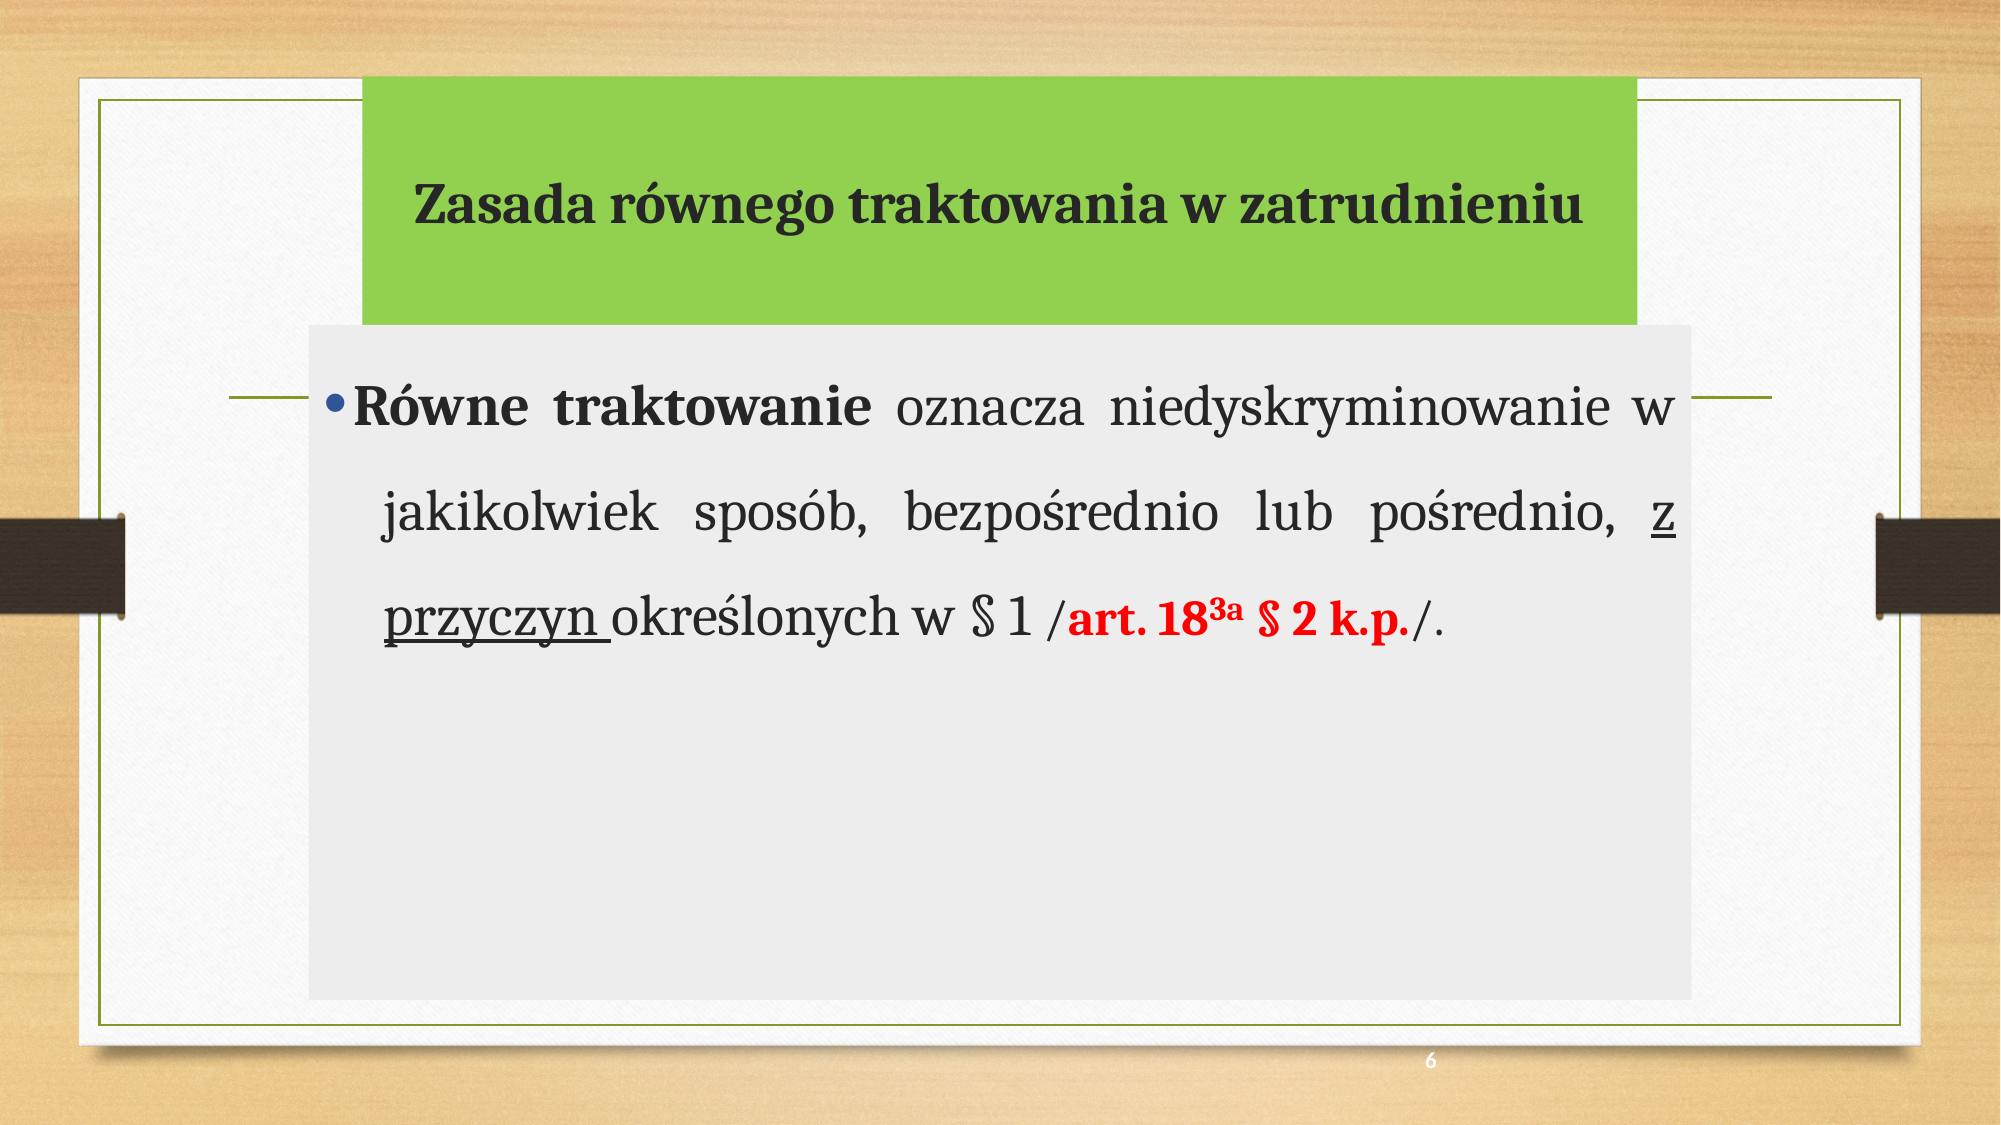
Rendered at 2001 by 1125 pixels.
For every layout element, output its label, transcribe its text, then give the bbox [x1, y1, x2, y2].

title Zasada równego traktowania w zatrudnieniu [362, 76, 1638, 324]
list Równe traktowanie oznacza niedyskryminowanie w jakikolwiek sposób, bezpośrednio lub pośrednio, z przyczyn określonych w § 1 /art. 183a § 2 k.p./. [308, 324, 1692, 1000]
text_box [1391, 1028, 1471, 1089]
